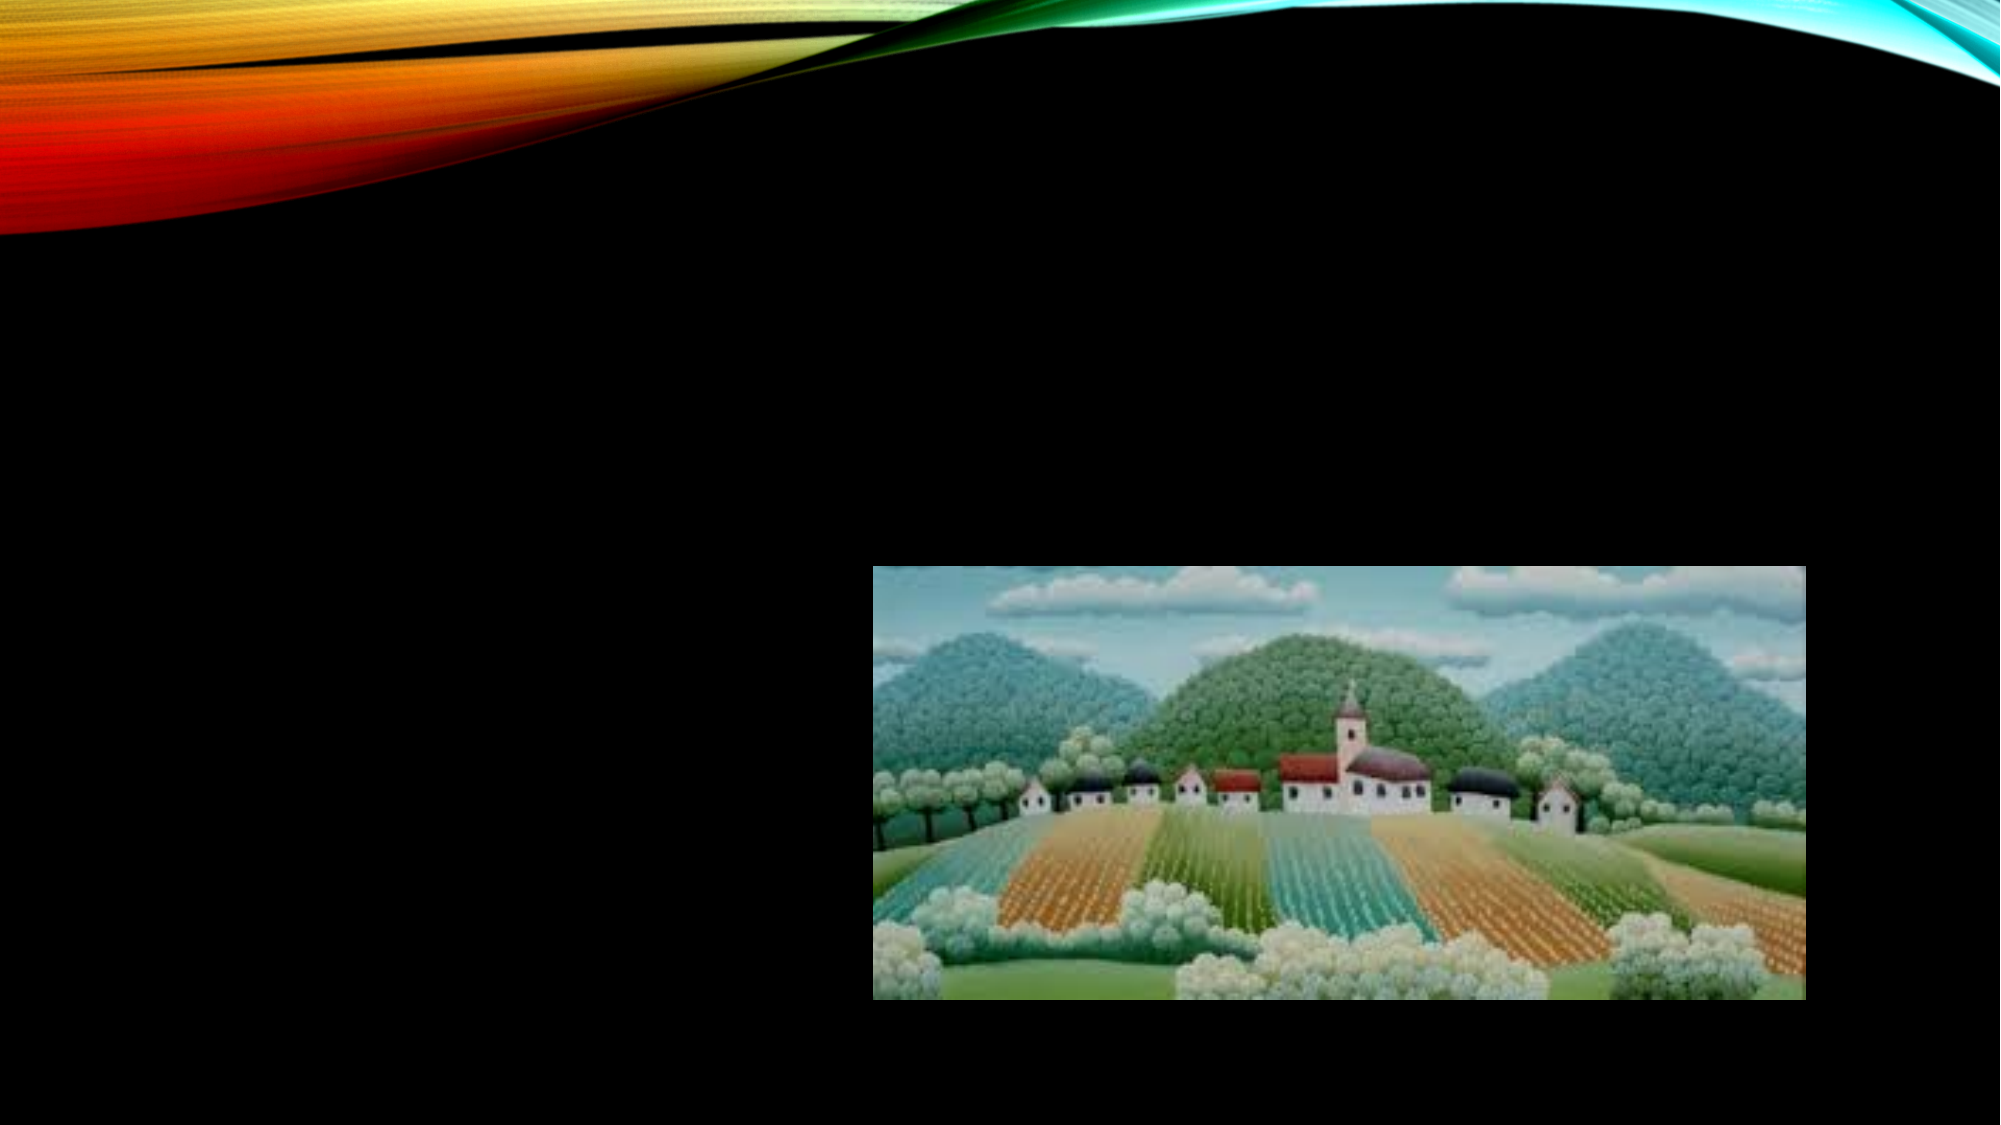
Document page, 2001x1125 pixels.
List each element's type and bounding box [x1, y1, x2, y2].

picture [873, 566, 1806, 1000]
